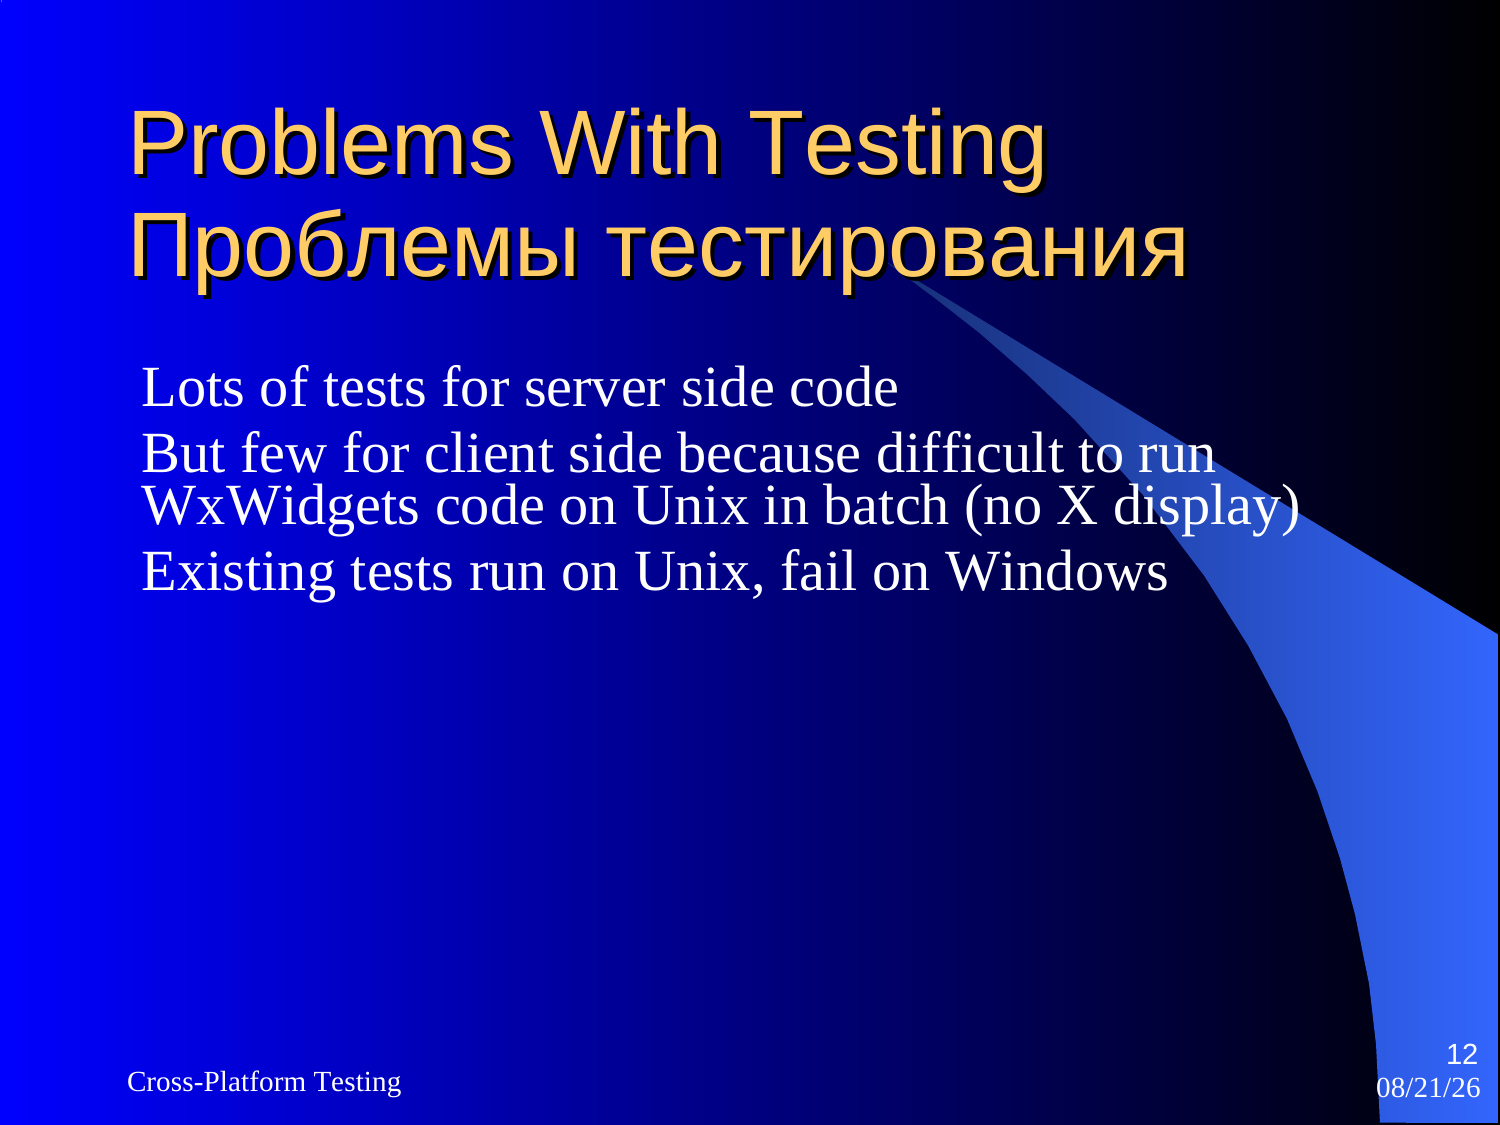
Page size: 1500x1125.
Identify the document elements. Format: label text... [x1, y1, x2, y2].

list Lots of tests for server side code But few for client side because difficult to run WxWidgets code on Unix in batch (no X display) Existing tests run on Unix, fail on Windows [111, 278, 1387, 1001]
title Problems With Testing Проблемы тестирования [111, 83, 1438, 304]
